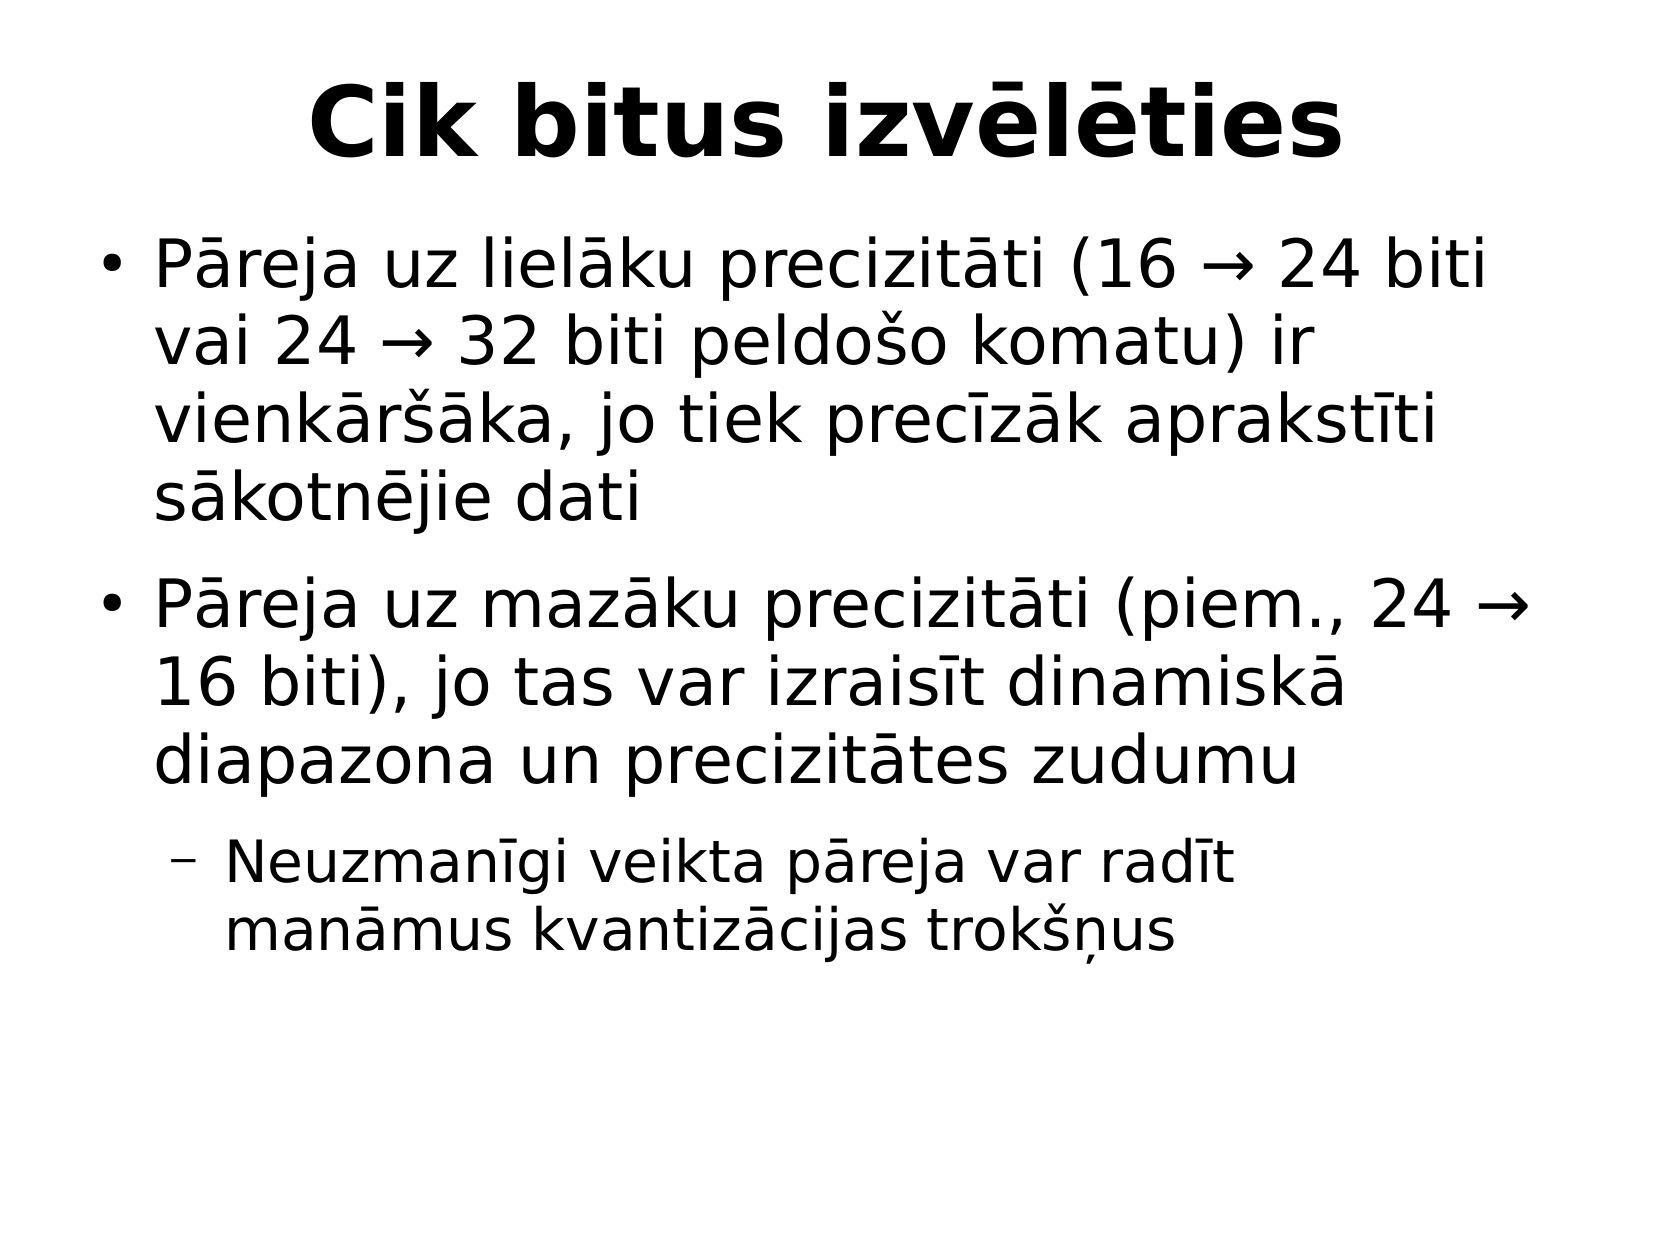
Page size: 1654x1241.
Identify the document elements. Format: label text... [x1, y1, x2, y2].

title Cik bitus izvēlēties [82, 49, 1571, 196]
list Pāreja uz lielāku precizitāti (16 → 24 biti vai 24 → 32 biti peldošo komatu) ir vienkāršāka, jo tiek precīzāk aprakstīti sākotnējie dati Pāreja uz mazāku precizitāti (piem., 24 → 16 biti), jo tas var izraisīt dinamiskā diapazona un precizitātes zudumu Neuzmanīgi veikta pāreja var radīt manāmus kvantizācijas trokšņus [82, 225, 1538, 1186]
